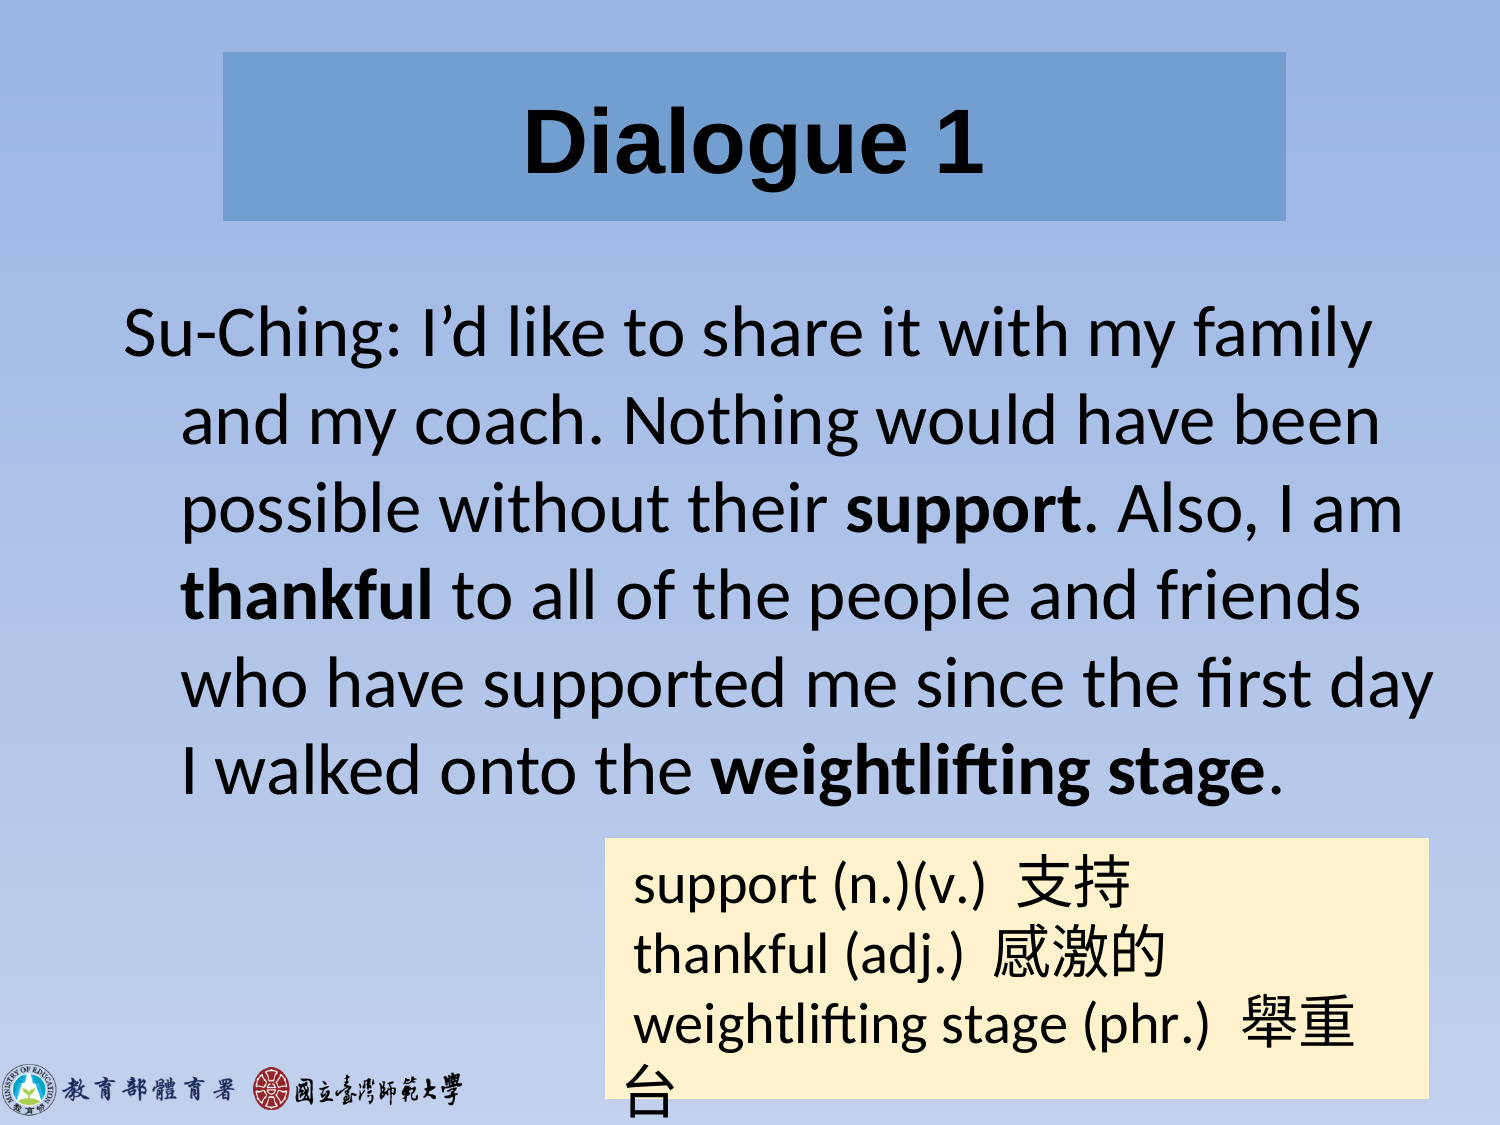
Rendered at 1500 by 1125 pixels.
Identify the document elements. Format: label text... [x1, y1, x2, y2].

title Dialogue 1 [79, 42, 1430, 231]
list Su-Ching: I’d like to share it with my family and my coach. Nothing would have been possible without their support. Also, I am thankful to all of the people and friends who have supported me since the first day I walked onto the weightlifting stage. [52, 276, 1480, 1050]
text_box support (n.)(v.) 支持 thankful (adj.) 感激的 weightlifting stage (phr.) 舉重台 [605, 838, 1429, 1099]
